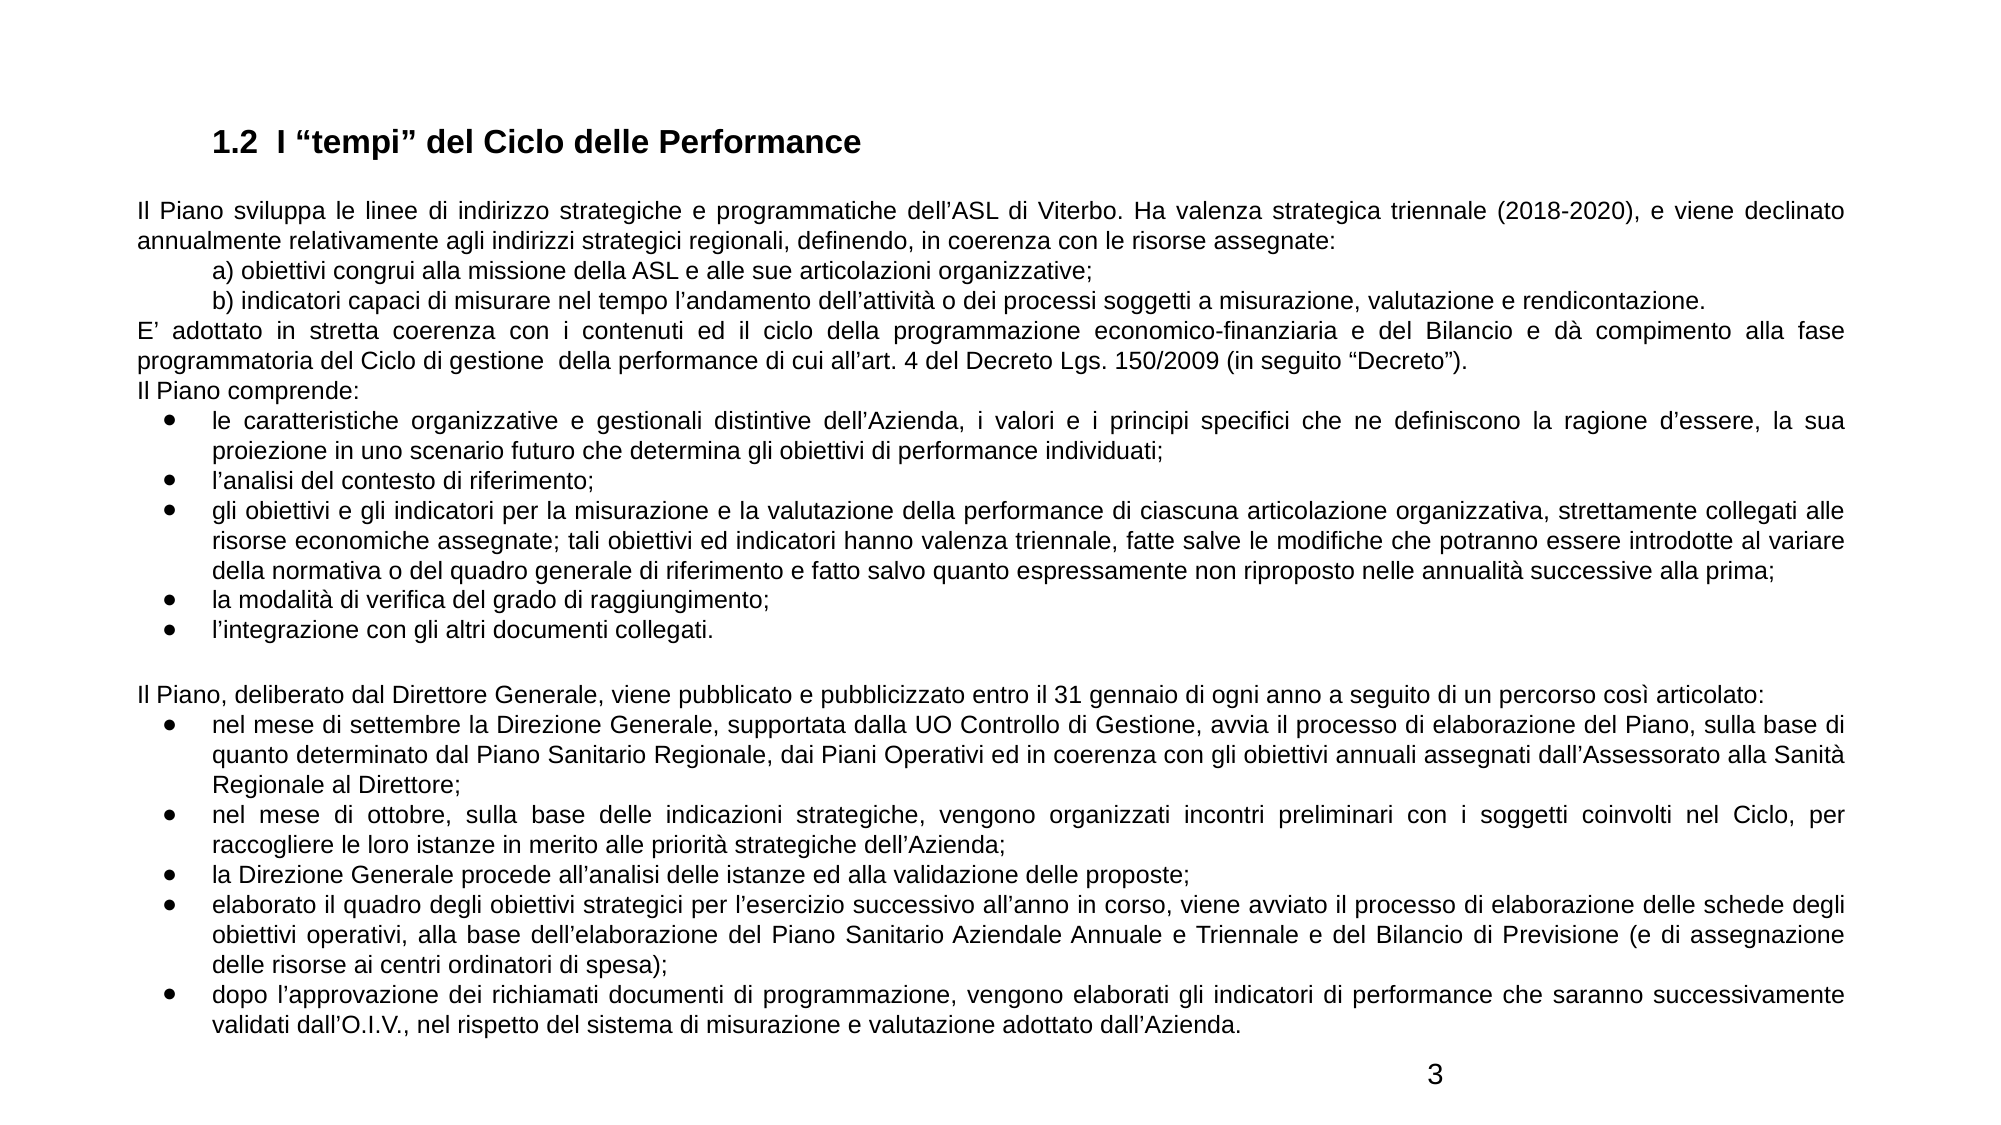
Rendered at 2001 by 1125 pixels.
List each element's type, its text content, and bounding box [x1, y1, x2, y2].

slide_number <numero> [1412, 1042, 1863, 1103]
text_box 1.2 I “tempi” del Ciclo delle Performance Il Piano sviluppa le linee di indirizzo strategiche e programmatiche dell’ASL di Viterbo. Ha valenza strategica triennale (2018-2020), e viene declinato annualmente relativamente agli indirizzi strategici regionali, definendo, in coerenza con le risorse assegnate: a) obiettivi congrui alla missione della ASL e alle sue articolazioni organizzative; b) indicatori capaci di misurare nel tempo l’andamento dell’attività o dei processi soggetti a misurazione, valutazione e rendicontazione. E’ adottato in stretta coerenza con i contenuti ed il ciclo della programmazione economico-finanziaria e del Bilancio e dà compimento alla fase programmatoria del Ciclo di gestione della performance di cui all’art. 4 del Decreto Lgs. 150/2009 (in seguito “Decreto”). Il Piano comprende: le caratteristiche organizzative e gestionali distintive dell’Azienda, i valori e i principi specifici che ne definiscono la ragione d’essere, la sua proiezione in uno scenario futuro che determina gli obiettivi di performance individuati; l’analisi del contesto di riferimento; gli obiettivi e gli indicatori per la misurazione e la valutazione della performance di ciascuna articolazione organizzativa, strettamente collegati alle risorse economiche assegnate; tali obiettivi ed indicatori hanno valenza triennale, fatte salve le modifiche che potranno essere introdotte al variare della normativa o del quadro generale di riferimento e fatto salvo quanto espressamente non riproposto nelle annualità successive alla prima; la modalità di verifica del grado di raggiungimento; l’integrazione con gli altri documenti collegati. Il Piano, deliberato dal Direttore Generale, viene pubblicato e pubblicizzato entro il 31 gennaio di ogni anno a seguito di un percorso così articolato: nel mese di settembre la Direzione Generale, supportata dalla UO Controllo di Gestione, avvia il processo di elaborazione del Piano, sulla base di quanto determinato dal Piano Sanitario Regionale, dai Piani Operativi ed in coerenza con gli obiettivi annuali assegnati dall’Assessorato alla Sanità Regionale al Direttore; nel mese di ottobre, sulla base delle indicazioni strategiche, vengono organizzati incontri preliminari con i soggetti coinvolti nel Ciclo, per raccogliere le loro istanze in merito alle priorità strategiche dell’Azienda; la Direzione Generale procede all’analisi delle istanze ed alla validazione delle proposte; elaborato il quadro degli obiettivi strategici per l’esercizio successivo all’anno in corso, viene avviato il processo di elaborazione delle schede degli obiettivi operativi, alla base dell’elaborazione del Piano Sanitario Aziendale Annuale e Triennale e del Bilancio di Previsione (e di assegnazione delle risorse ai centri ordinatori di spesa); dopo l’approvazione dei richiamati documenti di programmazione, vengono elaborati gli indicatori di performance che saranno successivamente validati dall’O.I.V., nel rispetto del sistema di misurazione e valutazione adottato dall’Azienda. [122, 112, 1865, 1046]
